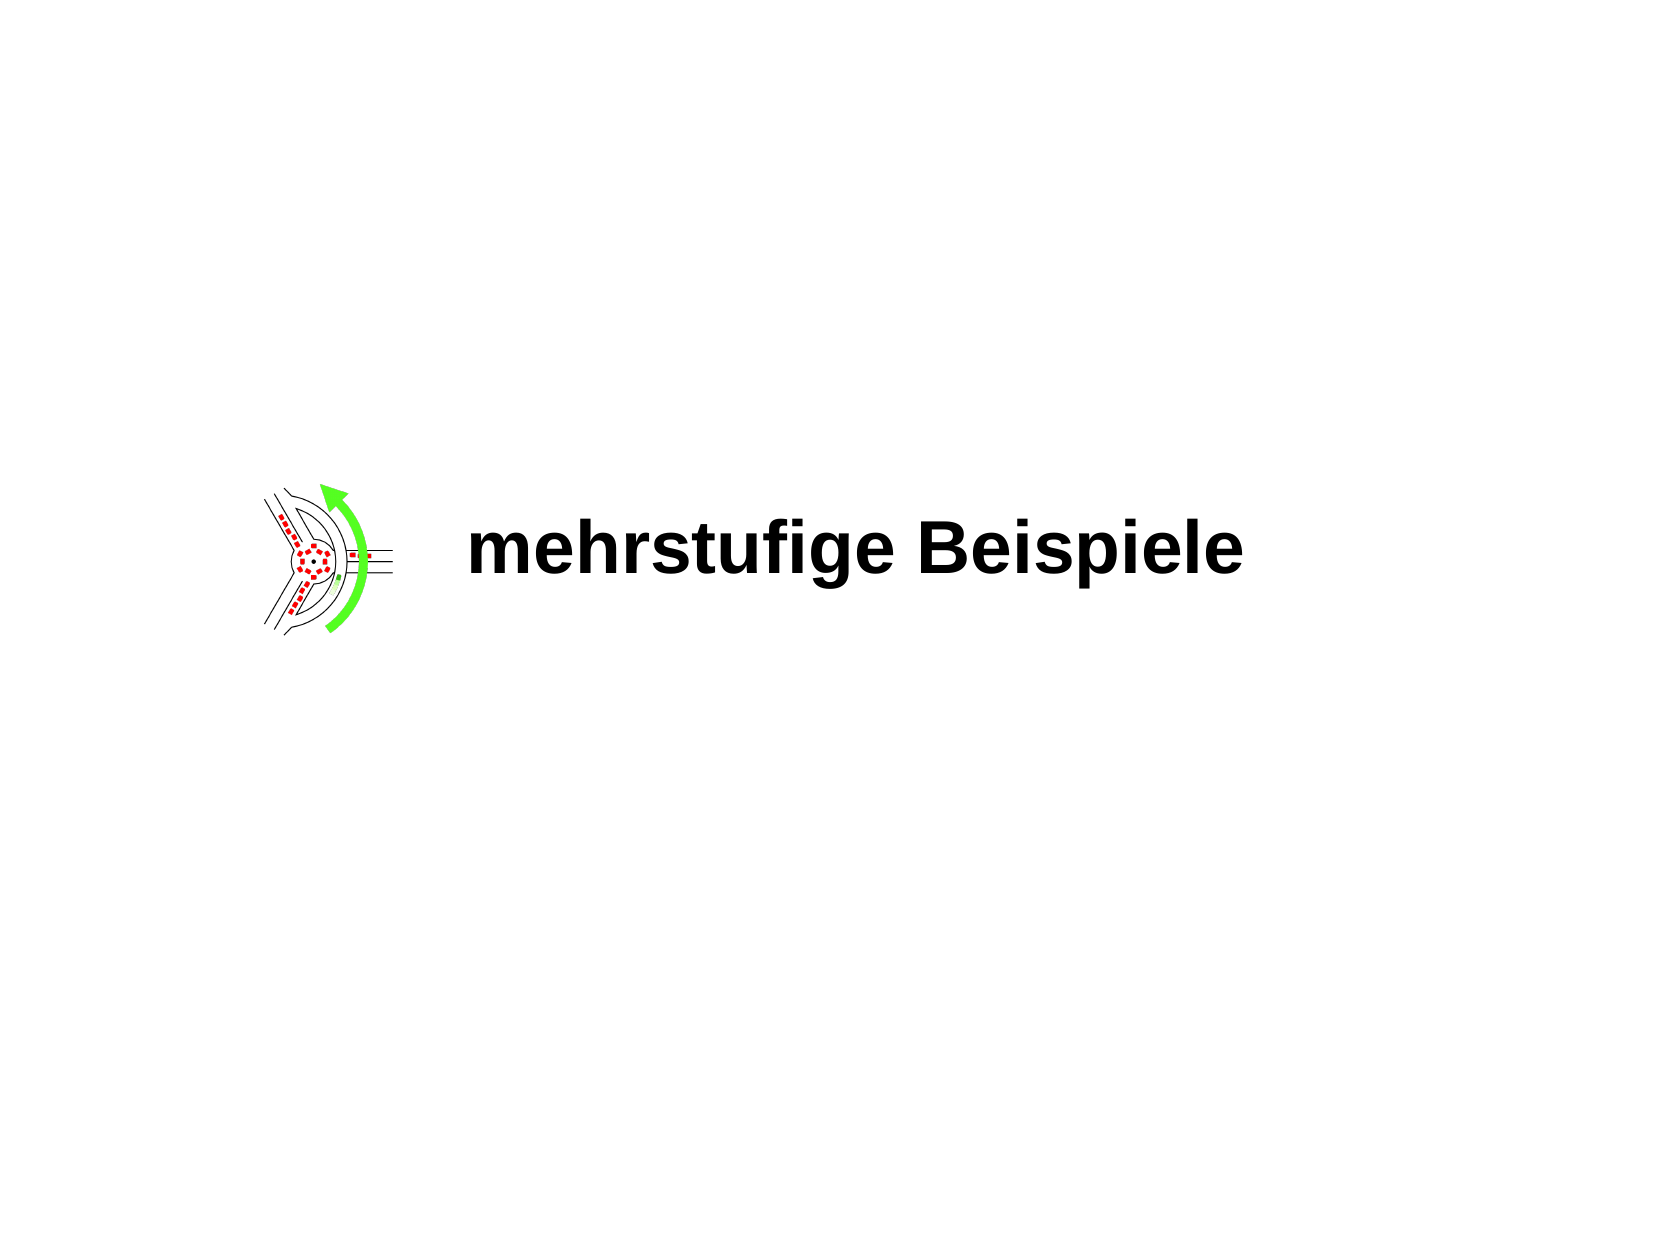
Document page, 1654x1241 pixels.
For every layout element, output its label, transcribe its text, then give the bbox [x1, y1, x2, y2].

text_box mehrstufige Beispiele [452, 498, 1261, 598]
picture [247, 483, 405, 641]
